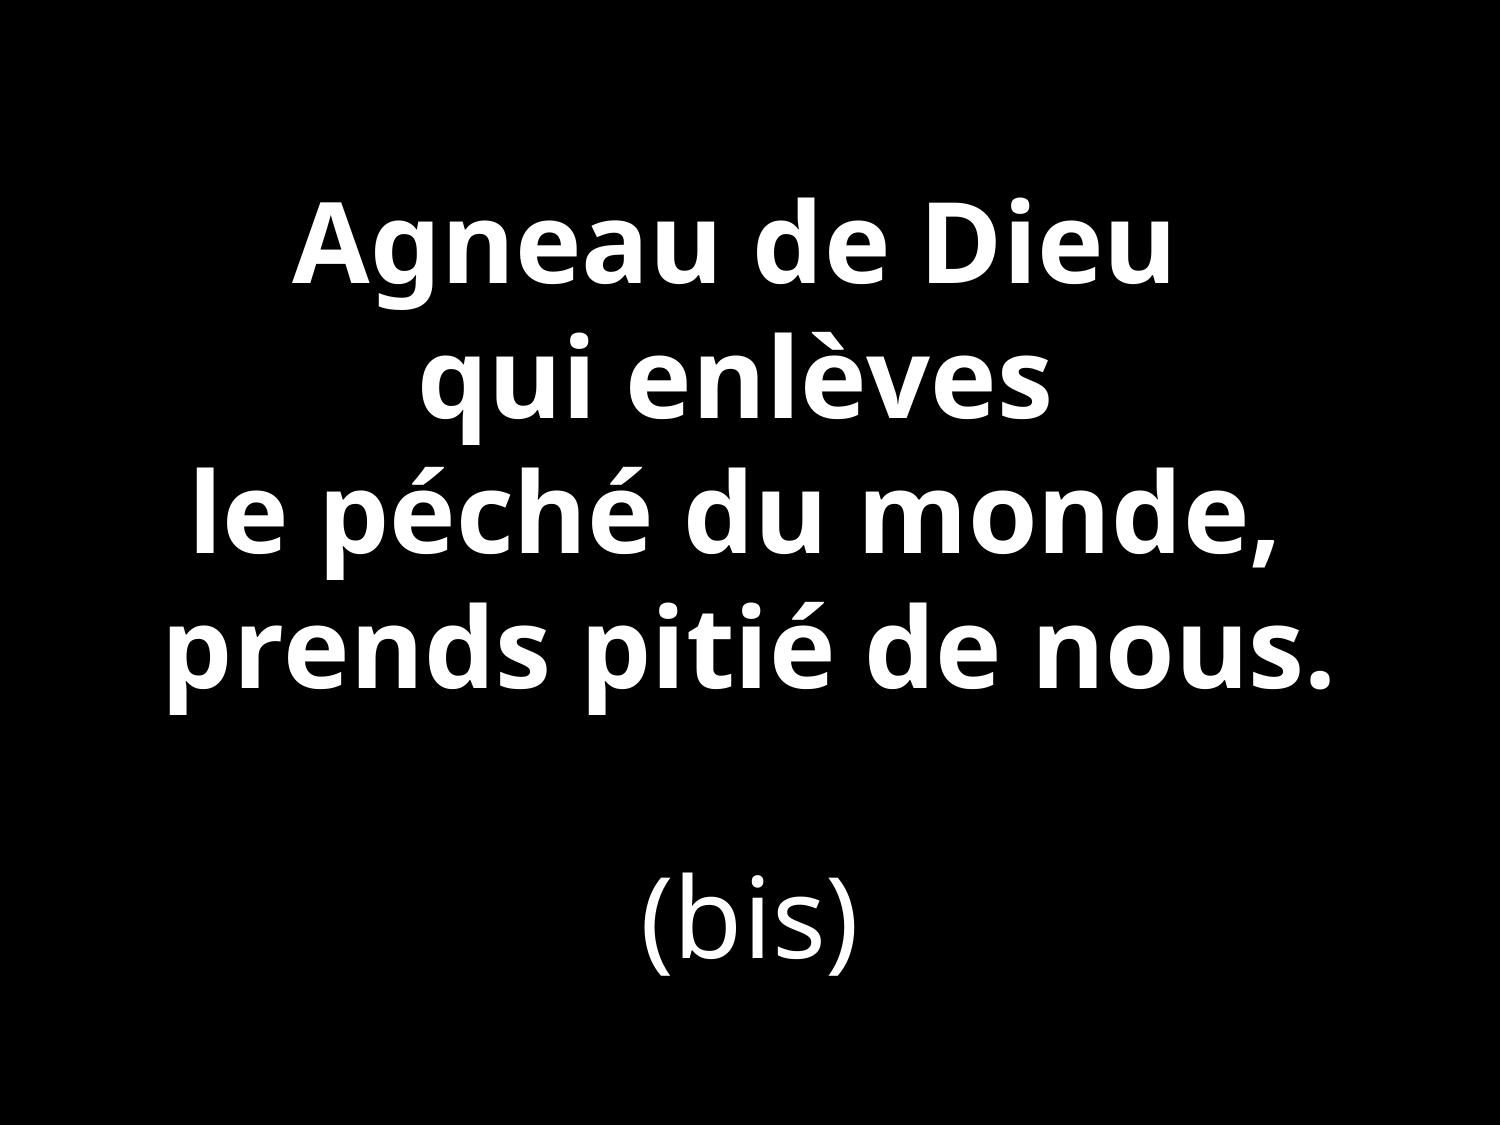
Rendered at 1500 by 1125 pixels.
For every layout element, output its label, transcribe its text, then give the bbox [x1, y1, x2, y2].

text_box Agneau de Dieu qui enlèves le péché du monde, prends pitié de nous. (bis) [0, 314, 1500, 839]
